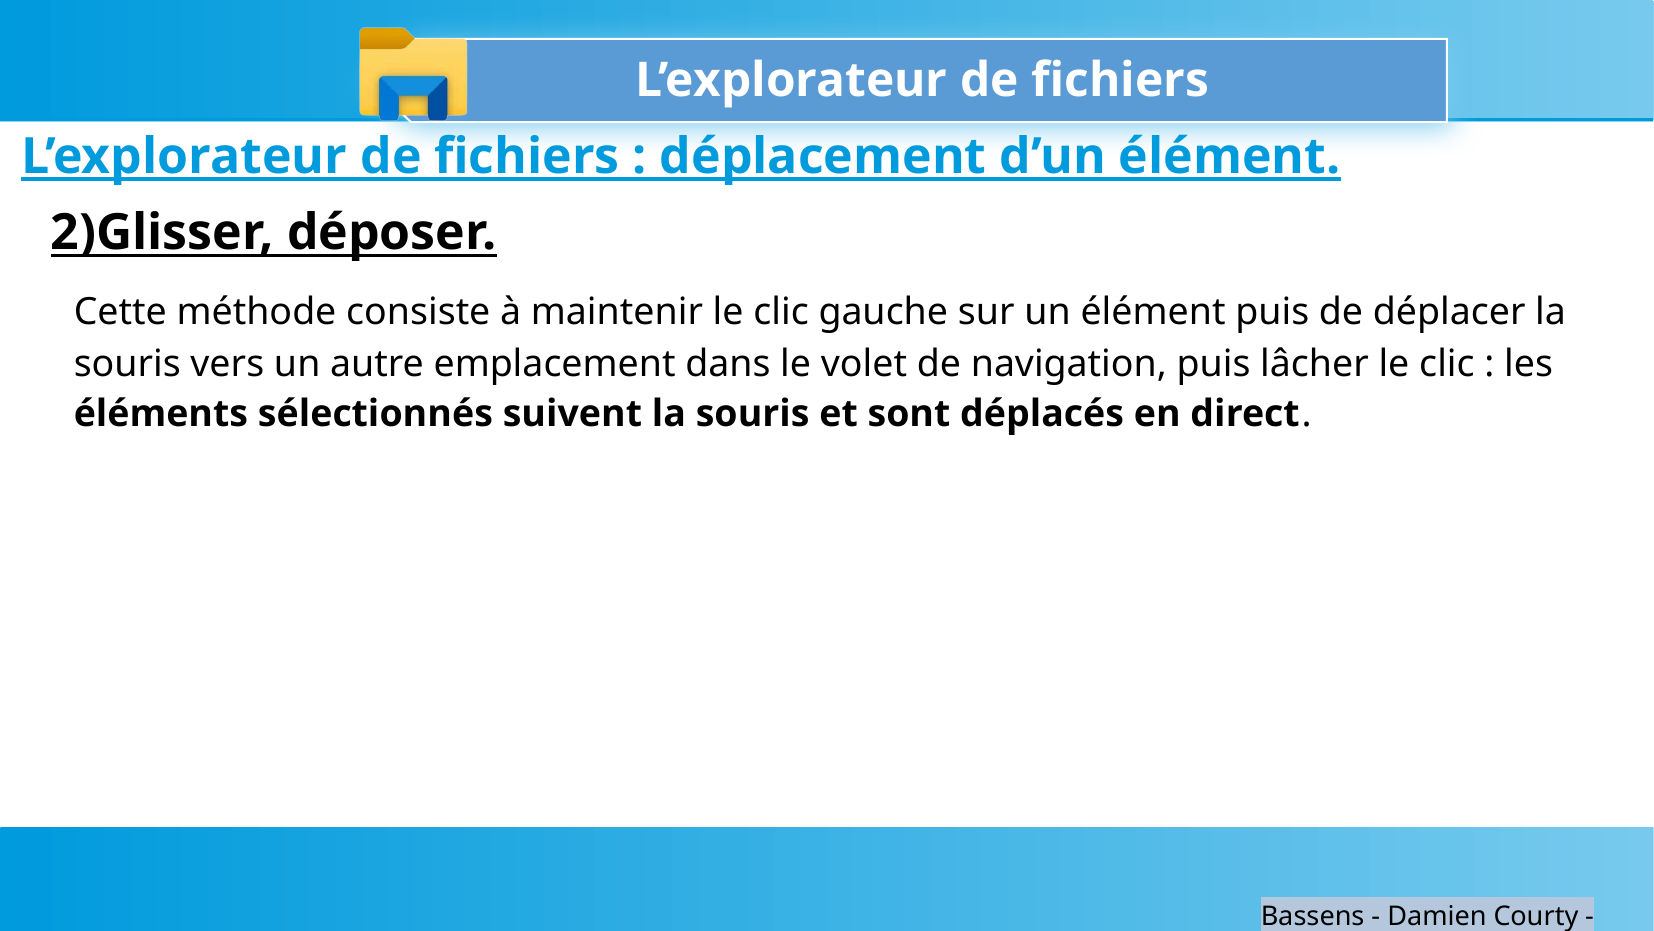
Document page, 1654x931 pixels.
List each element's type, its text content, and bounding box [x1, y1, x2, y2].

picture [354, 21, 476, 125]
text_box L’explorateur de fichiers [476, 38, 1447, 112]
text_box L’explorateur de fichiers : déplacement d’un élément. [6, 112, 1565, 228]
text_box Cette méthode consiste à maintenir le clic gauche sur un élément puis de déplacer la souris vers un autre emplacement dans le volet de navigation, puis lâcher le clic : les éléments sélectionnés suivent la souris et sont déplacés en direct. [59, 277, 1595, 469]
text_box 2)Glisser, déposer. [36, 188, 1625, 296]
text_box Bassens - Damien Courty - 2024 [1246, 889, 1654, 931]
